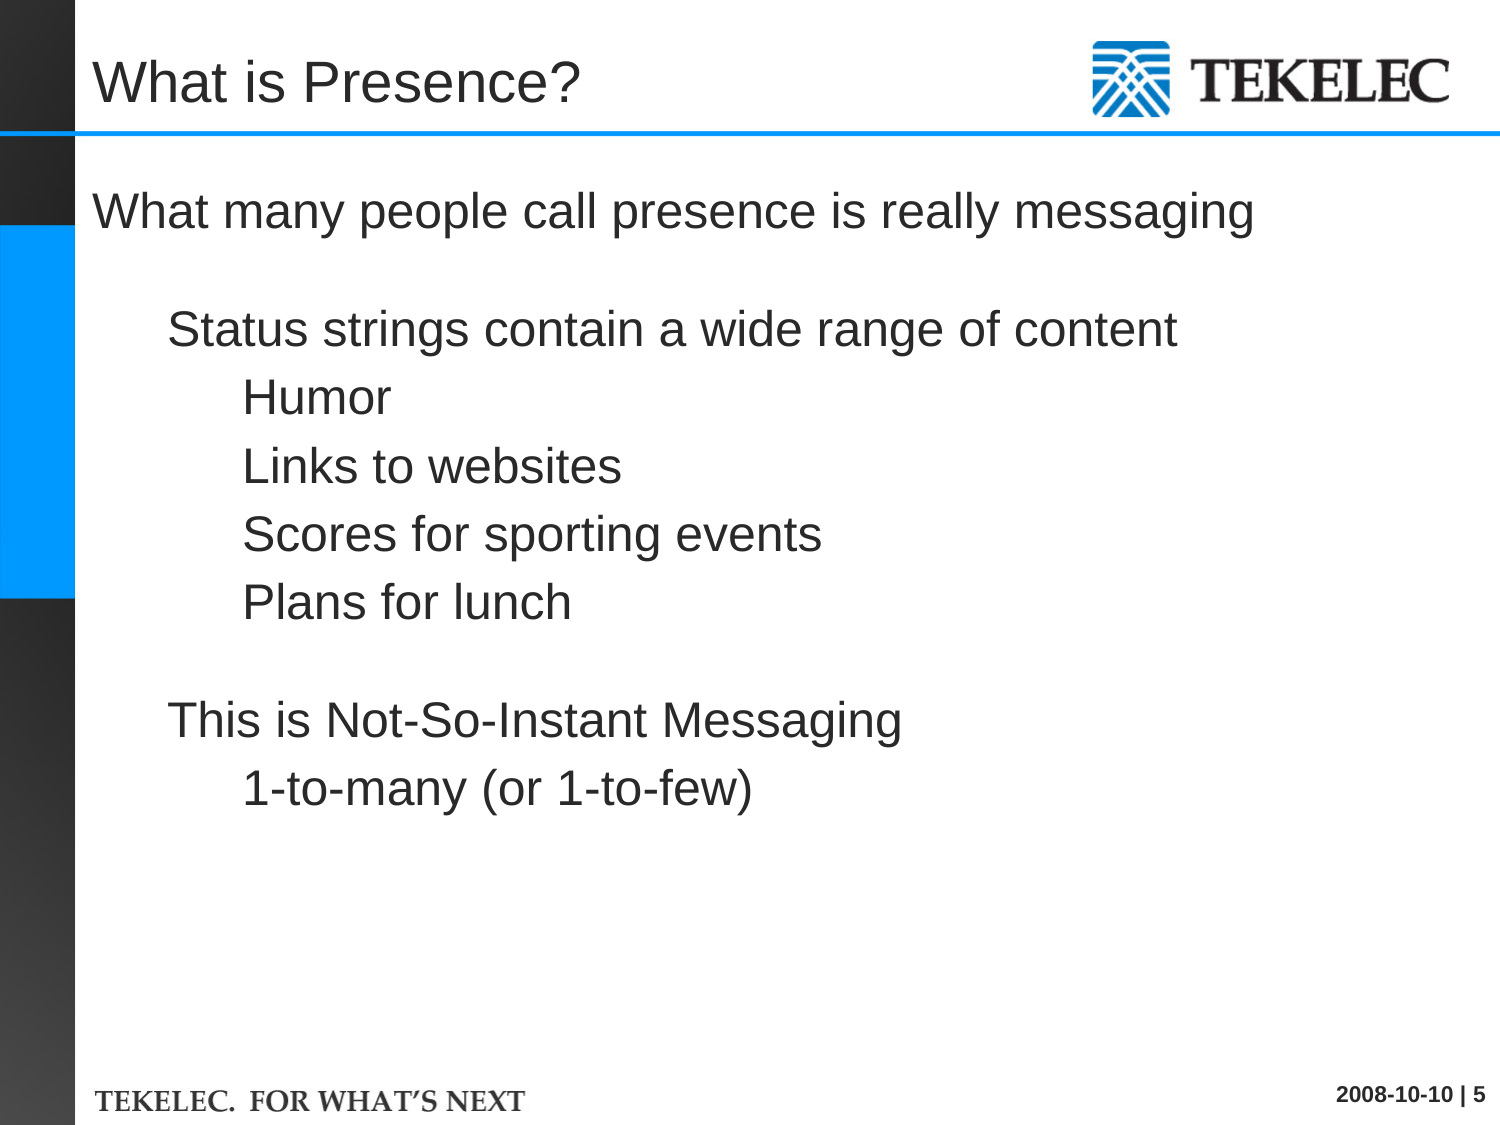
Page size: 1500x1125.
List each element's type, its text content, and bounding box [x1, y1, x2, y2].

title What is Presence? [92, 15, 1060, 115]
picture [0, 0, 1500, 1125]
list What many people call presence is really messaging Status strings contain a wide range of content Humor Links to websites Scores for sporting events Plans for lunch This is Not-So-Instant Messaging 1-to-many (or 1-to-few) [92, 183, 1480, 1030]
